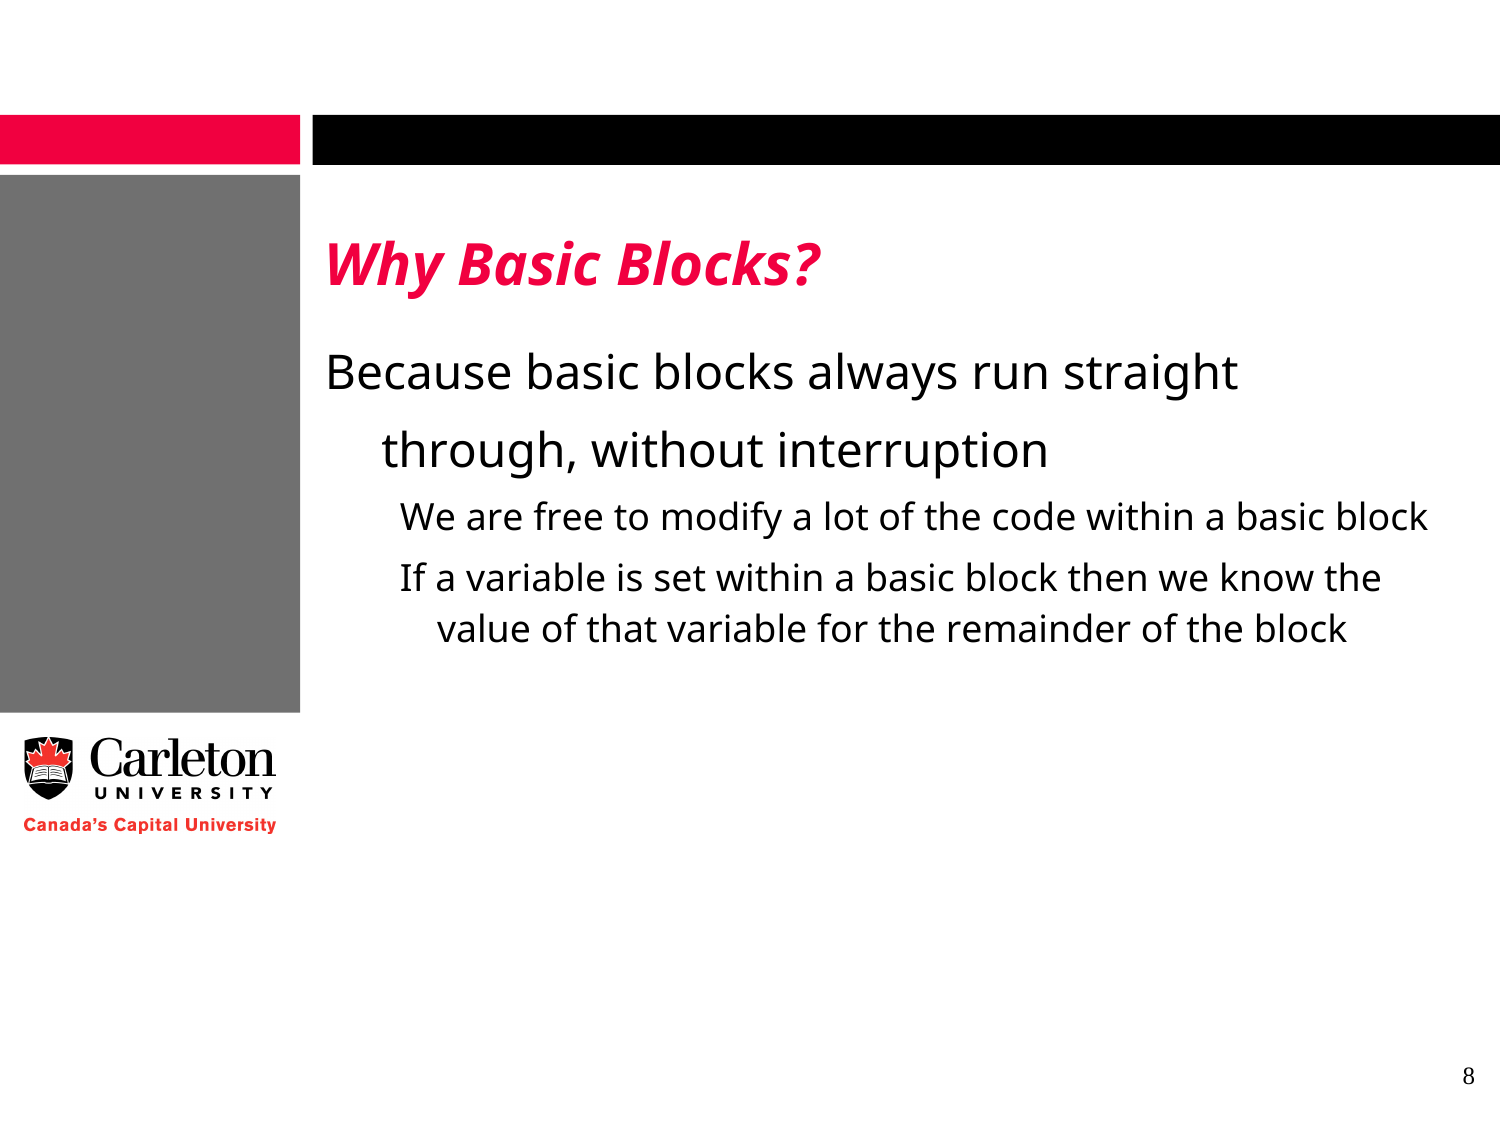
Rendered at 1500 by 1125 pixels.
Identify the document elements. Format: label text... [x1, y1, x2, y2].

list Because basic blocks always run straight through, without interruption We are free to modify a lot of the code within a basic block If a variable is set within a basic block then we know the value of that variable for the remainder of the block [324, 324, 1450, 1036]
picture [24, 737, 276, 834]
title Why Basic Blocks? [324, 194, 1450, 324]
